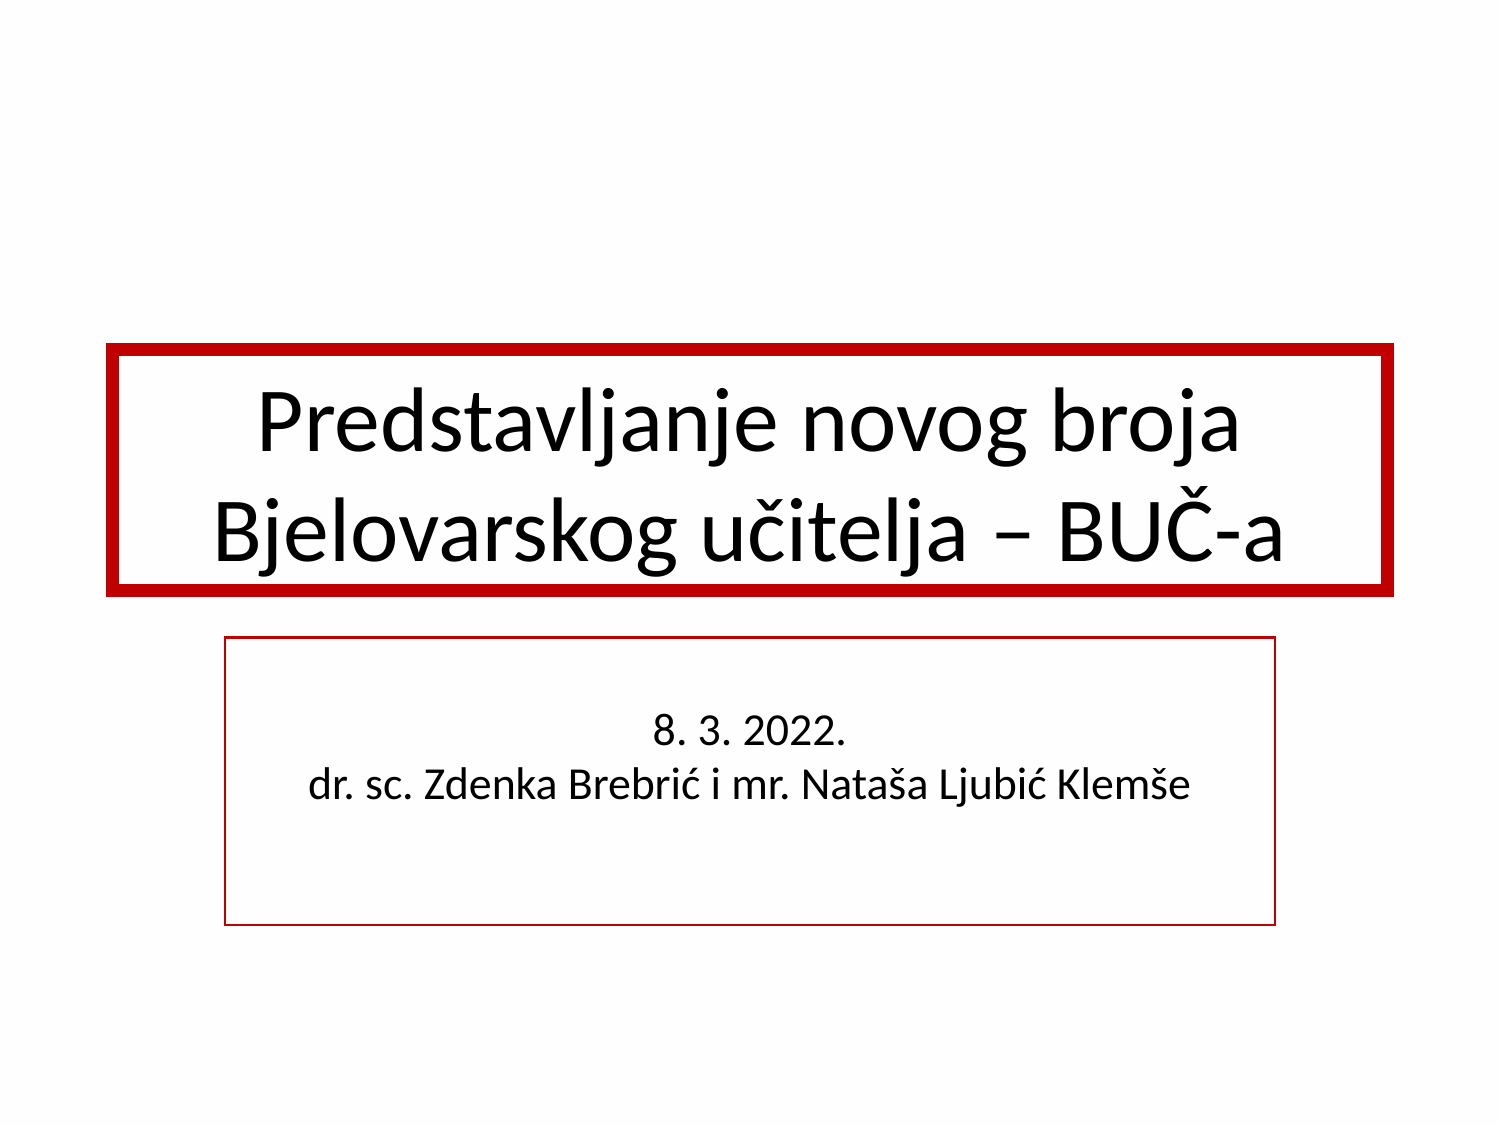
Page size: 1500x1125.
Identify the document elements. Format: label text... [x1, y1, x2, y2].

title Predstavljanje novog broja Bjelovarskog učitelja – BUČ-a [112, 349, 1388, 591]
subtitle 8. 3. 2022. dr. sc. Zdenka Brebrić i mr. Nataša Ljubić Klemše [225, 637, 1276, 925]
